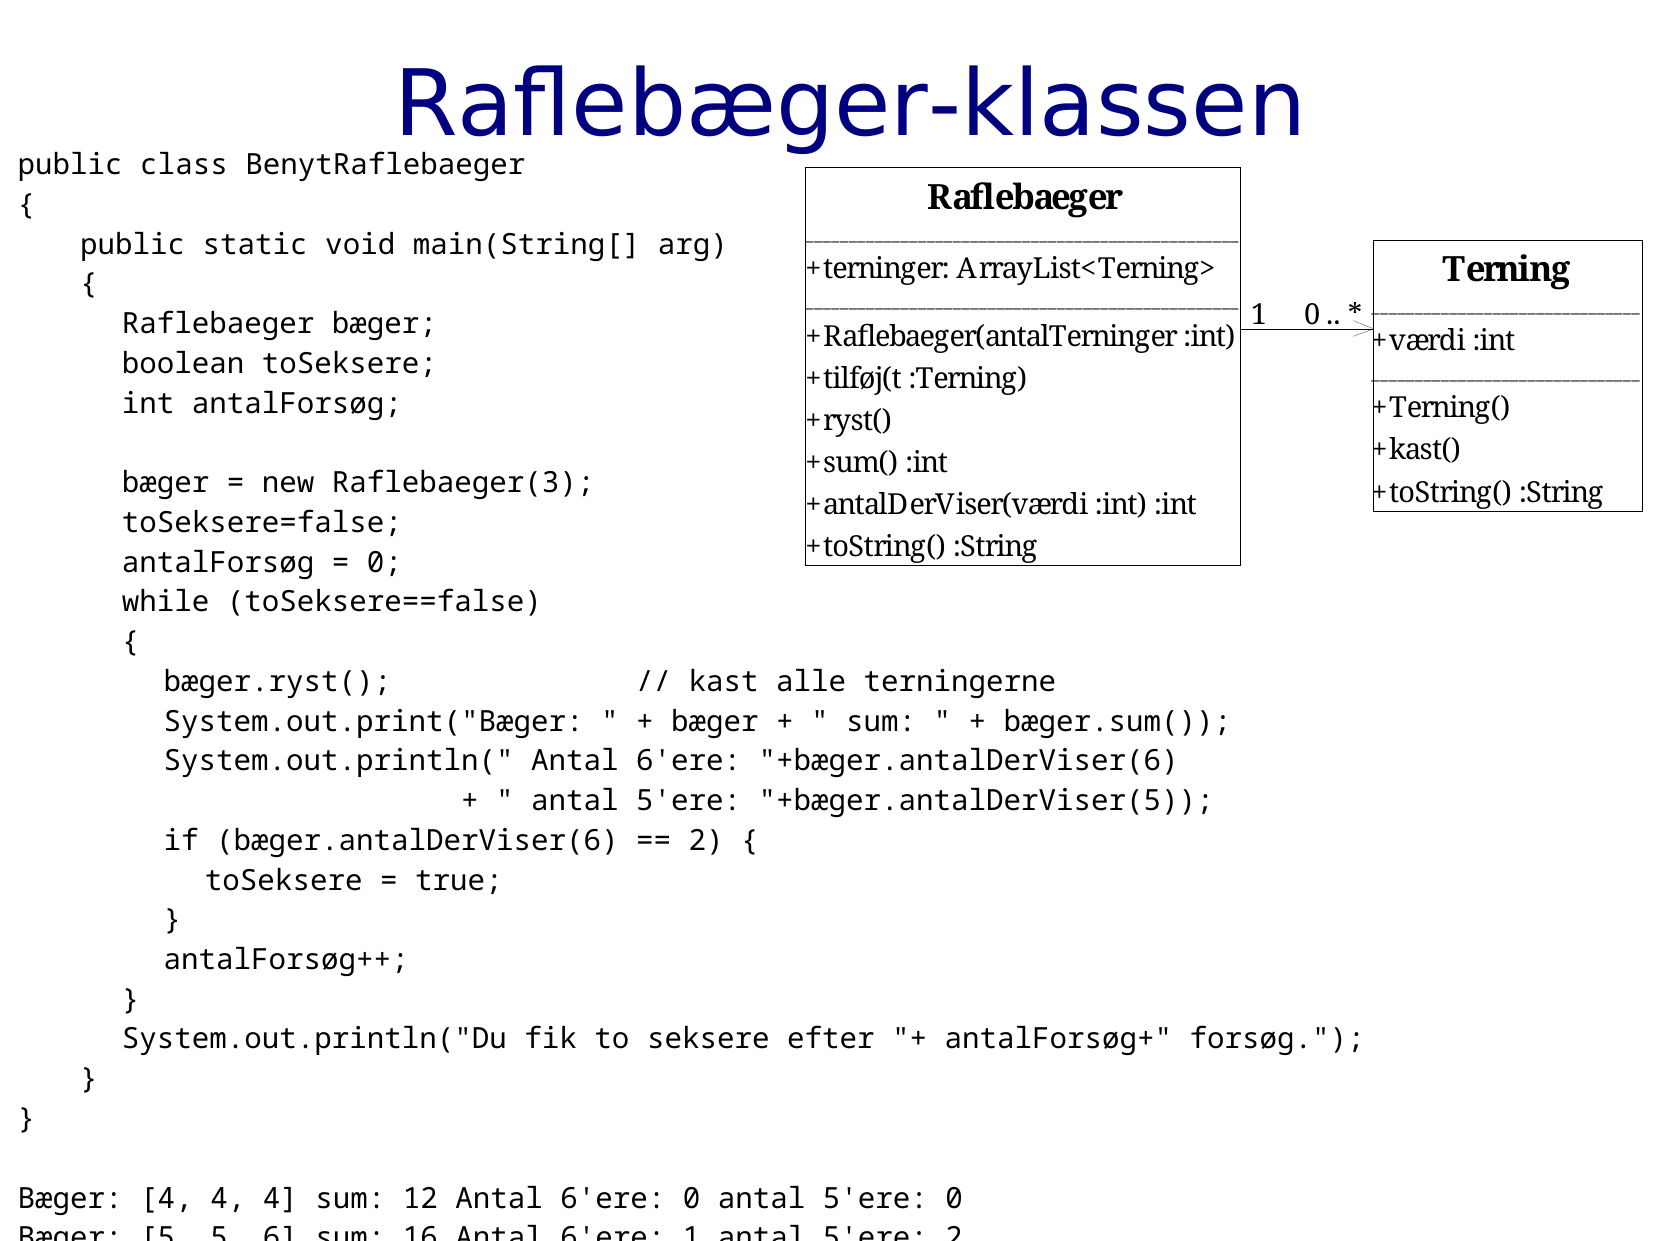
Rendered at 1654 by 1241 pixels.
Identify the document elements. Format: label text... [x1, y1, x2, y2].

title Raflebæger-klassen [156, 0, 1534, 149]
text_box public class BenytRaflebaeger { public static void main(String[] arg) { Raflebaeger bæger; boolean toSeksere; int antalForsøg; bæger = new Raflebaeger(3); toSeksere=false; antalForsøg = 0; while (toSeksere==false) { bæger.ryst(); // kast alle terningerne System.out.print("Bæger: " + bæger + " sum: " + bæger.sum()); System.out.println(" Antal 6'ere: "+bæger.antalDerViser(6) + " antal 5'ere: "+bæger.antalDerViser(5)); if (bæger.antalDerViser(6) == 2) { toSeksere = true; } antalForsøg++; } System.out.println("Du fik to seksere efter "+ antalForsøg+" forsøg."); } } Bæger: [4, 4, 4] sum: 12 Antal 6'ere: 0 antal 5'ere: 0 Bæger: [5, 5, 6] sum: 16 Antal 6'ere: 1 antal 5'ere: 2 Bæger: [2, 5, 6] sum: 13 Antal 6'ere: 1 antal 5'ere: 1 Bæger: [4, 2, 4] sum: 10 Antal 6'ere: 0 antal 5'ere: 0 Bæger: [6, 4, 1] sum: 11 Antal 6'ere: 1 antal 5'ere: 0 Bæger: [6, 6, 4] sum: 16 Antal 6'ere: 2 antal 5'ere: 0 Du fik to seksere efter 6 forsøg. [11, 137, 1371, 1241]
chart [1371, 149, 1654, 647]
